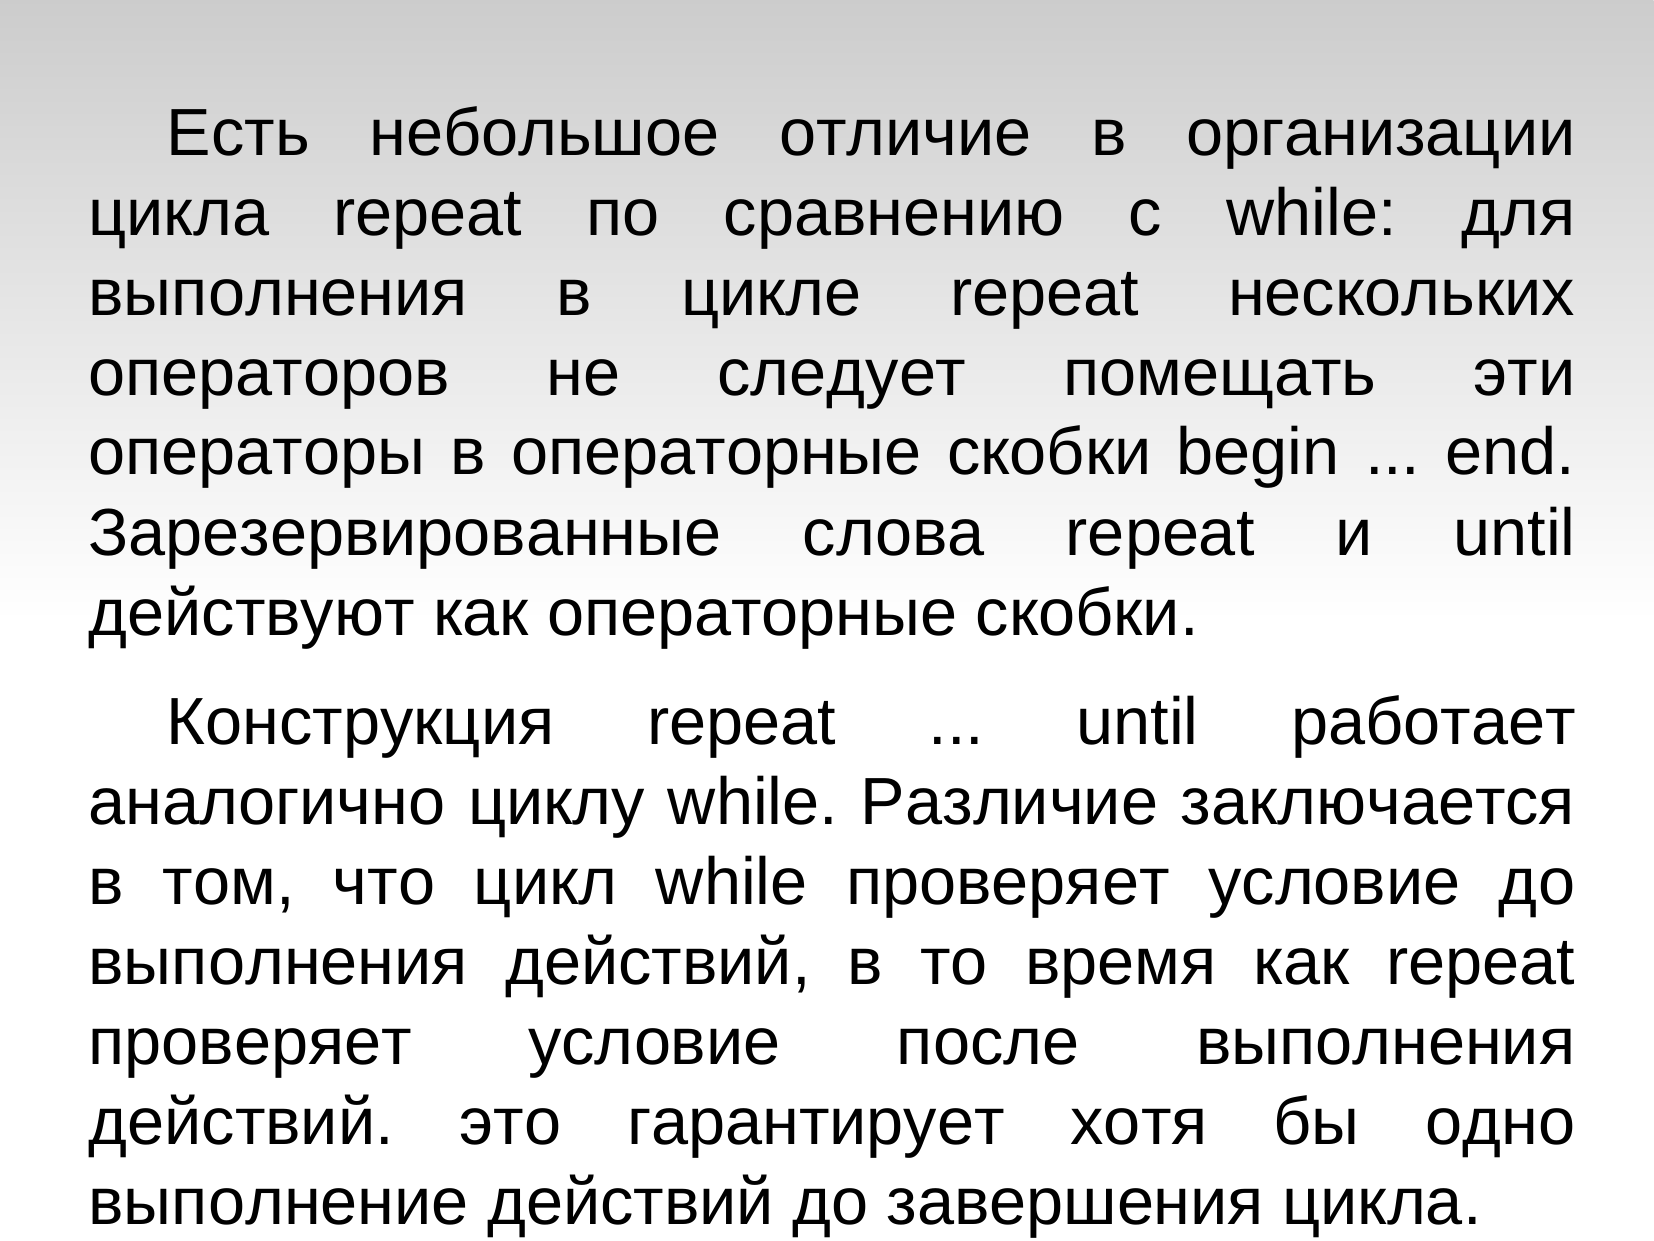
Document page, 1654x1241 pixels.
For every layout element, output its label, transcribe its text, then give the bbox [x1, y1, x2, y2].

subtitle Есть небольшое отличие в организации цикла repeat по сравнению с while: для выполнения в цикле repeat нескольких операторов не следует помещать эти операторы в операторные скобки begin ... end. Зарезервированные слова repeat и until действуют как операторные скобки. Конструкция repeat ... until работает аналогично циклу while. Различие заключается в том, что цикл while проверяет условие до выполнения действий, в то время как repeat проверяет условие после выполнения действий. это гарантирует хотя бы одно выполнение действий до завершения цикла. [88, 88, 1577, 1211]
